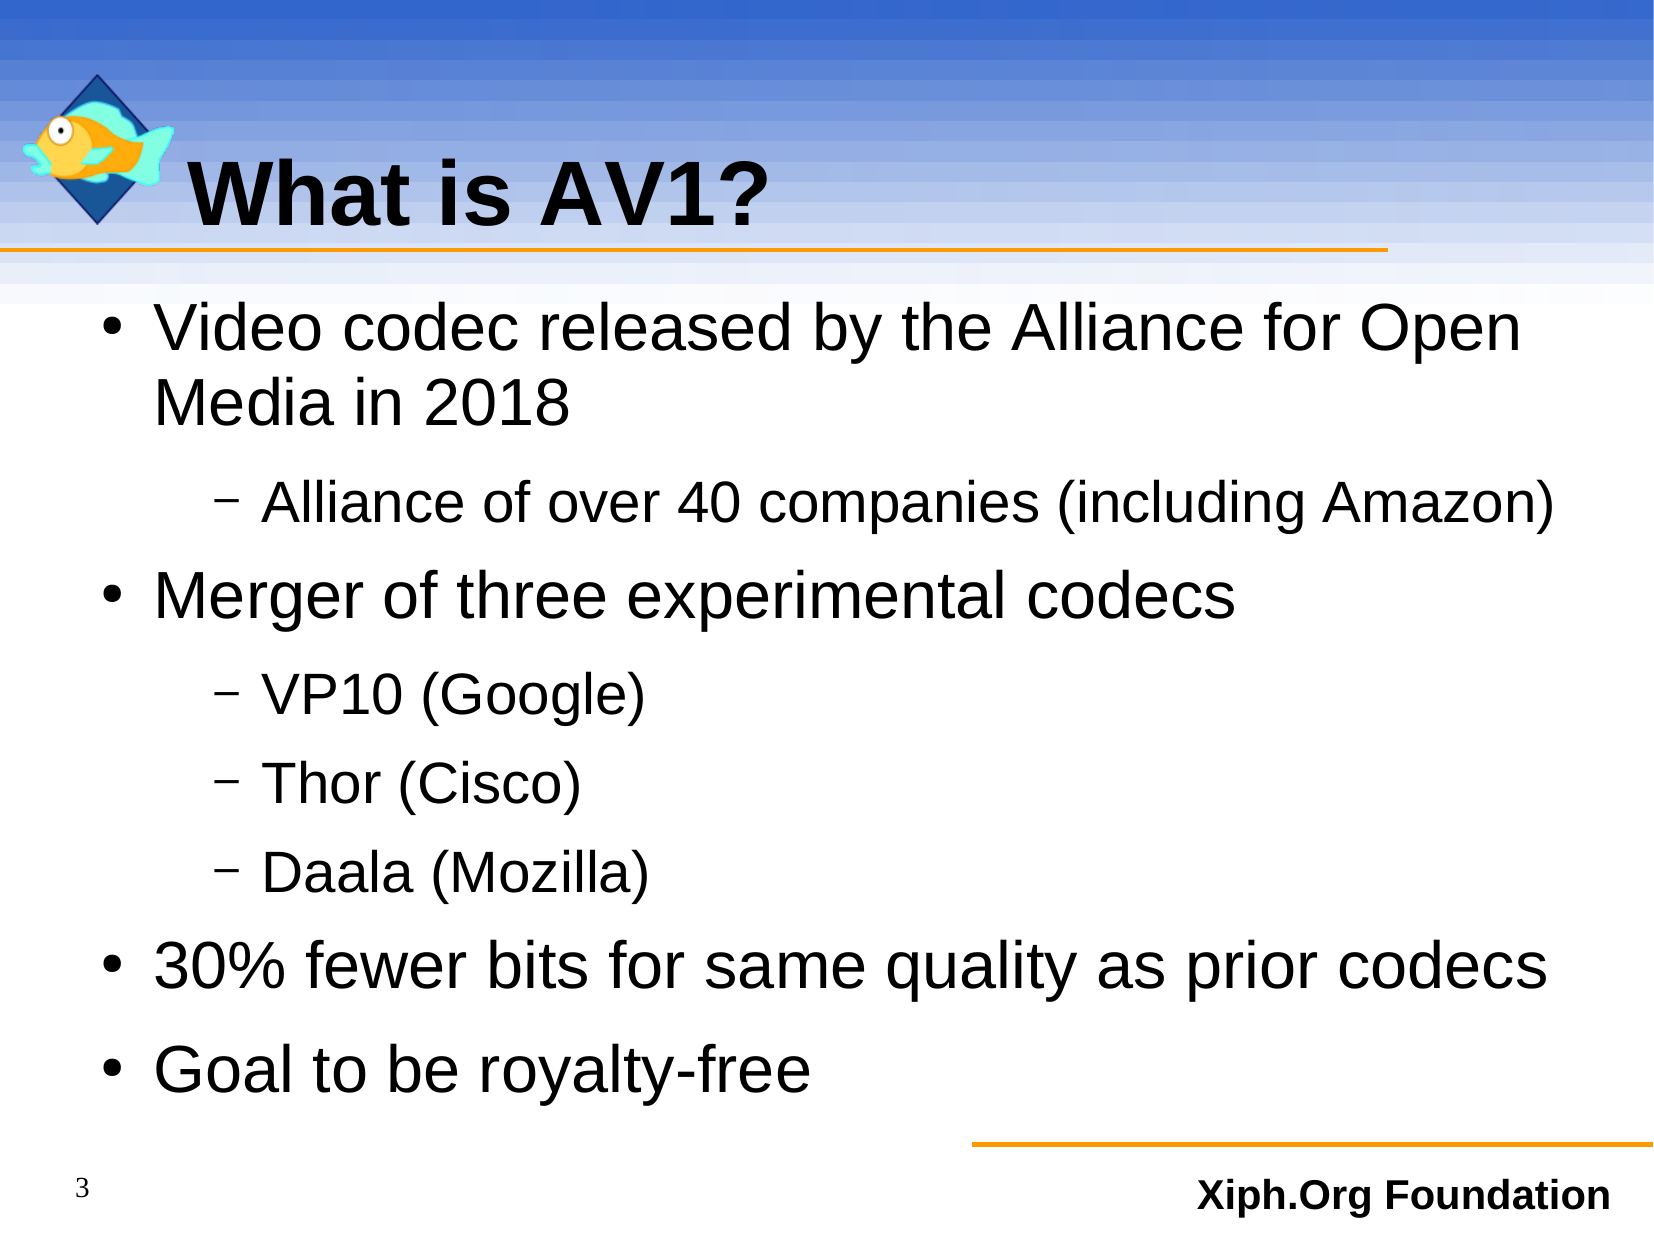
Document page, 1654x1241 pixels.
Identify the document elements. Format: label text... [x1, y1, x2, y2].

title What is AV1? [187, 37, 1571, 245]
picture [0, 0, 1654, 1241]
list Video codec released by the Alliance for Open Media in 2018 Alliance of over 40 companies (including Amazon) Merger of three experimental codecs VP10 (Google) Thor (Cisco) Daala (Mozilla) 30% fewer bits for same quality as prior codecs Goal to be royalty-free [82, 290, 1571, 1108]
